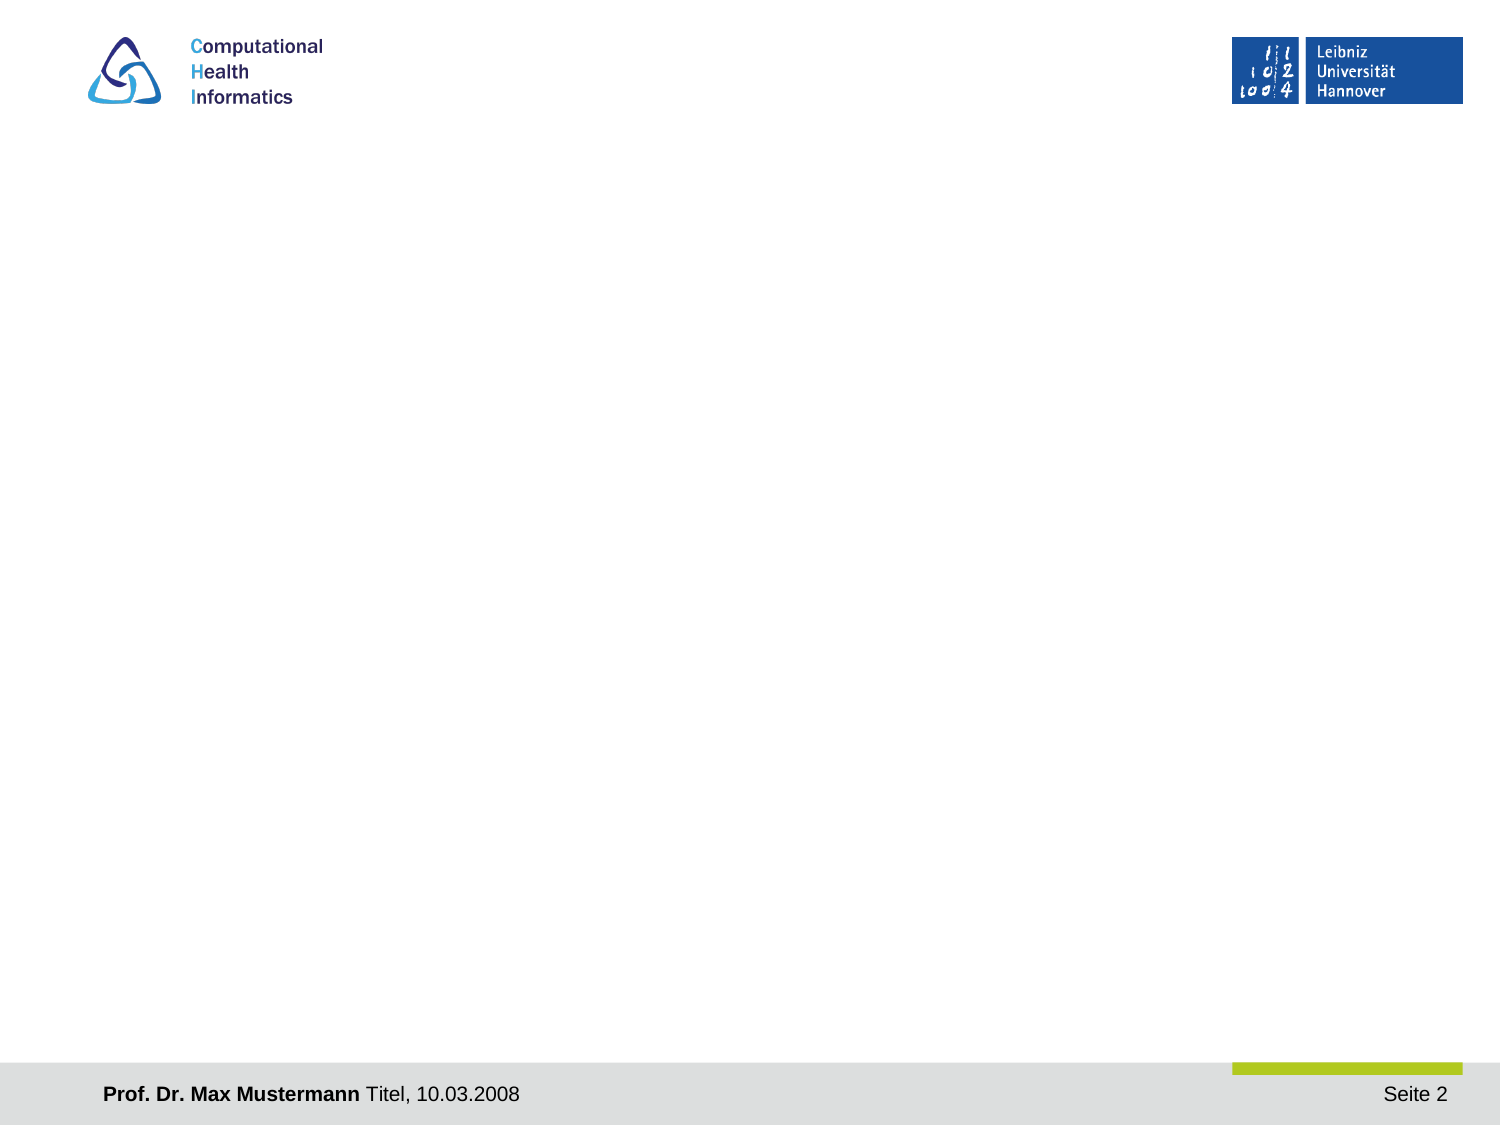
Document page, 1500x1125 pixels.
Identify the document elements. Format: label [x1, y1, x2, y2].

picture [88, 37, 322, 104]
picture [1232, 37, 1463, 104]
